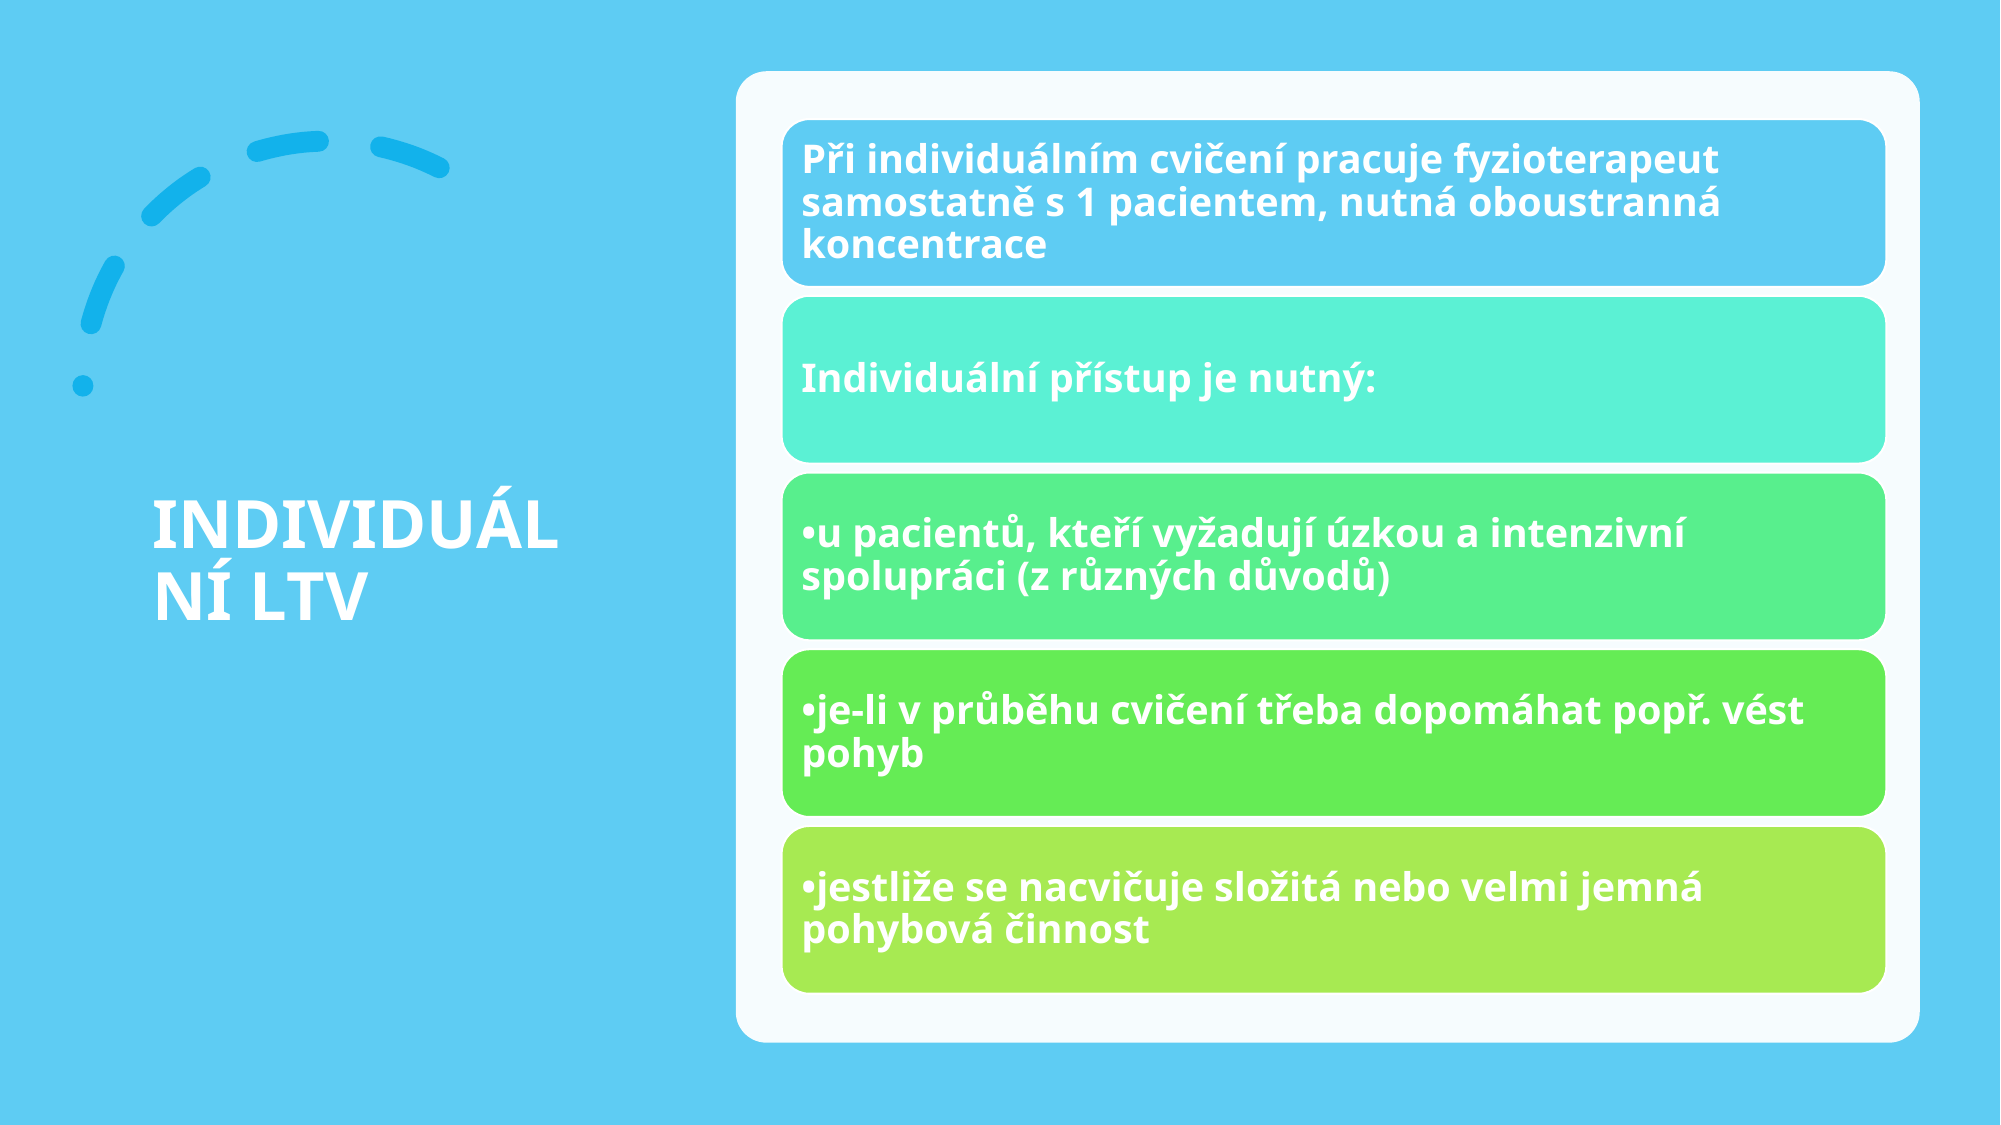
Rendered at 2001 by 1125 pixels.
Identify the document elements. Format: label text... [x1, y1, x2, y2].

title INDIVIDUÁLNÍ LTV [137, 105, 622, 1020]
text_box •jestliže se nacvičuje složitá nebo velmi jemná pohybová činnost [781, 825, 1887, 994]
text_box Individuální přístup je nutný: [781, 295, 1887, 464]
text_box •u pacientů, kteří vyžadují úzkou a intenzivní spolupráci (z různých důvodů) [781, 472, 1887, 641]
text_box •je-li v průběhu cvičení třeba dopomáhat popř. vést pohyb [781, 649, 1887, 818]
text_box [0, 0, 2000, 1125]
text_box Při individuálním cvičení pracuje fyzioterapeut samostatně s 1 pacientem, nutná oboustranná koncentrace [781, 119, 1887, 287]
